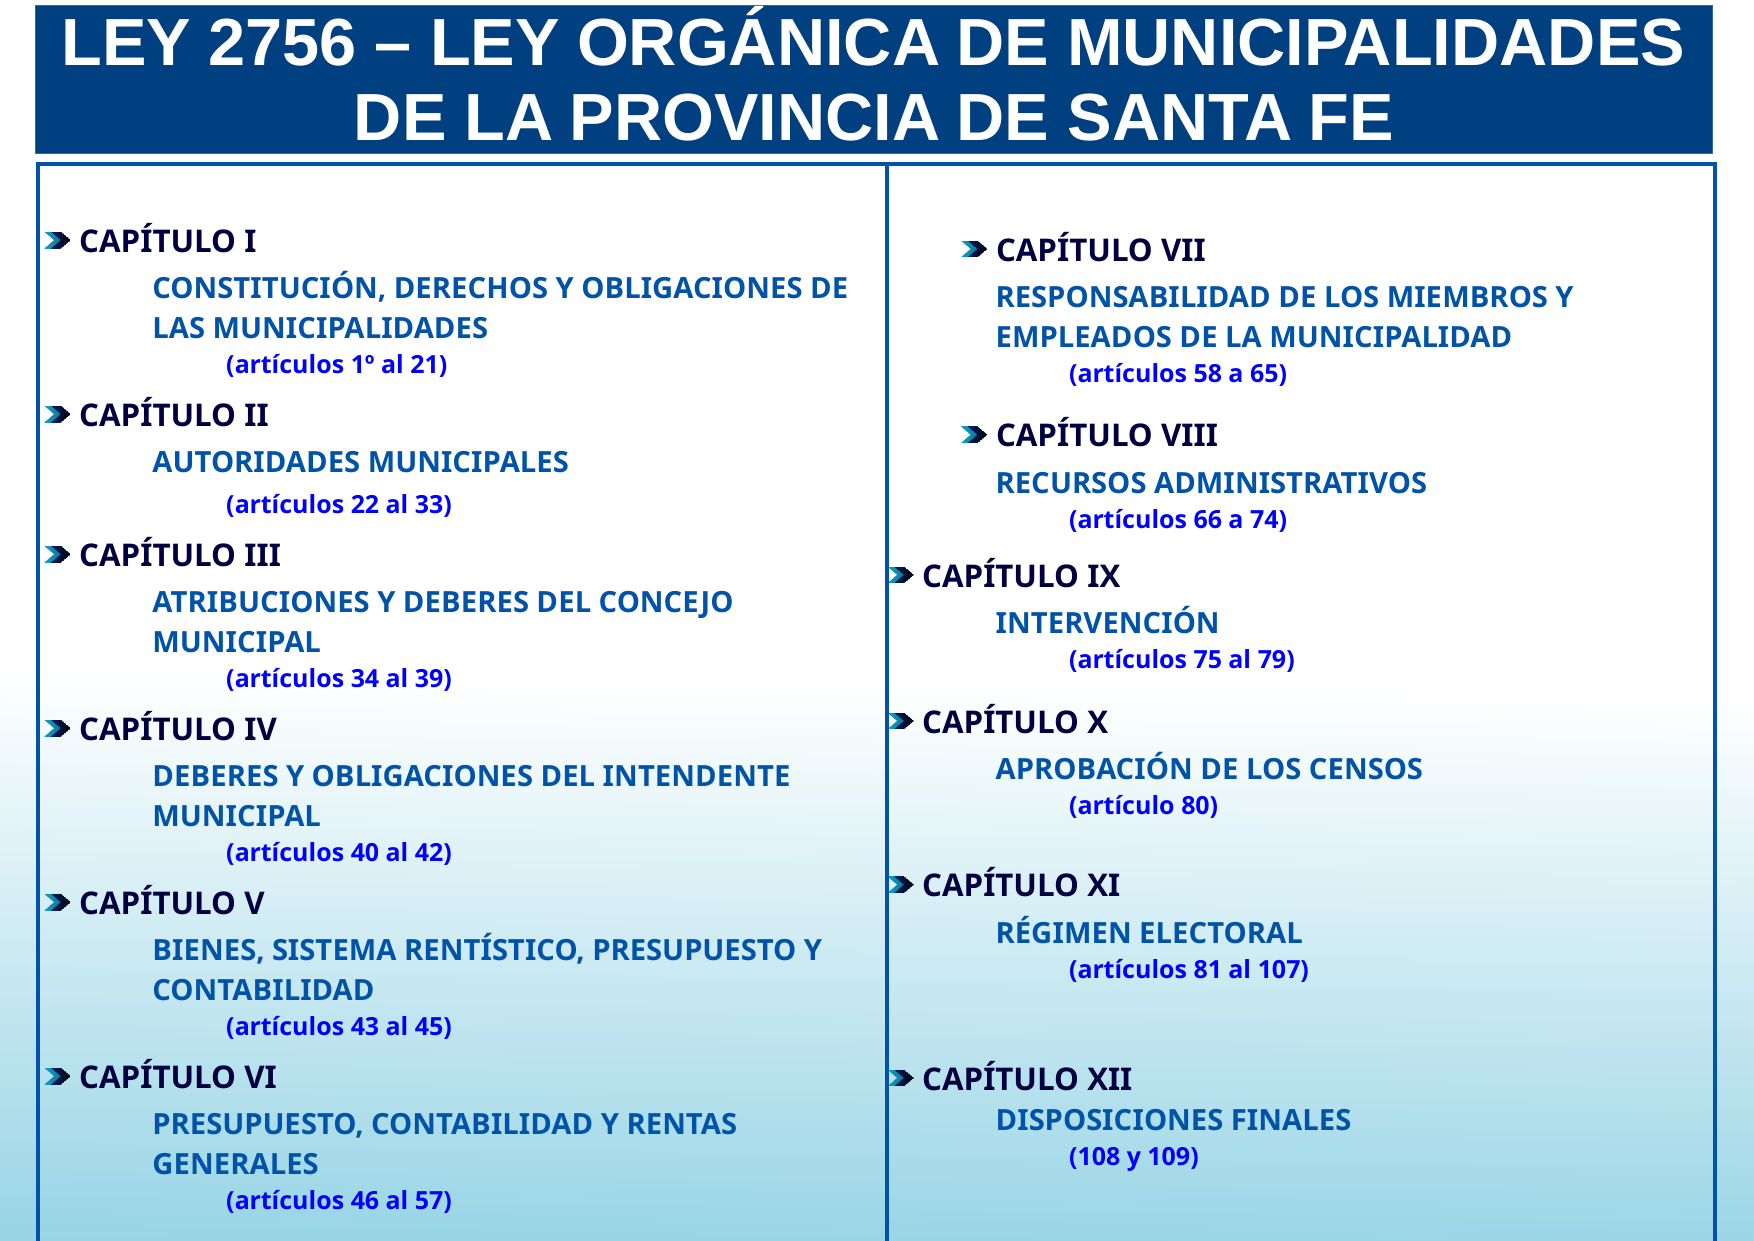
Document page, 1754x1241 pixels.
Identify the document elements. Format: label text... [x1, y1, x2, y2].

table_header CAPÍTULO VII RESPONSABILIDAD DE LOS MIEMBROS Y EMPLEADOS DE LA MUNICIPALIDAD (artículos 58 a 65) CAPÍTULO VIII RECURSOS ADMINISTRATIVOS (artículos 66 a 74) CAPÍTULO IX INTERVENCIÓN (artículos 75 al 79) CAPÍTULO X APROBACIÓN DE LOS CENSOS (artículo 80) CAPÍTULO XI RÉGIMEN ELECTORAL (artículos 81 al 107) CAPÍTULO XII DISPOSICIONES FINALES (108 y 109) [889, 166, 1713, 1241]
text_box LEY 2756 – LEY ORGÁNICA DE MUNICIPALIDADES DE LA PROVINCIA DE SANTA FE [35, 5, 1713, 154]
table_header CAPÍTULO I CONSTITUCIÓN, DERECHOS Y OBLIGACIONES DE LAS MUNICIPALIDADES (artículos 1º al 21) CAPÍTULO II AUTORIDADES MUNICIPALES (artículos 22 al 33) CAPÍTULO III ATRIBUCIONES Y DEBERES DEL CONCEJO MUNICIPAL (artículos 34 al 39) CAPÍTULO IV DEBERES Y OBLIGACIONES DEL INTENDENTE MUNICIPAL (artículos 40 al 42) CAPÍTULO V BIENES, SISTEMA RENTÍSTICO, PRESUPUESTO Y CONTABILIDAD (artículos 43 al 45) CAPÍTULO VI PRESUPUESTO, CONTABILIDAD Y RENTAS GENERALES (artículos 46 al 57) [40, 166, 885, 1241]
